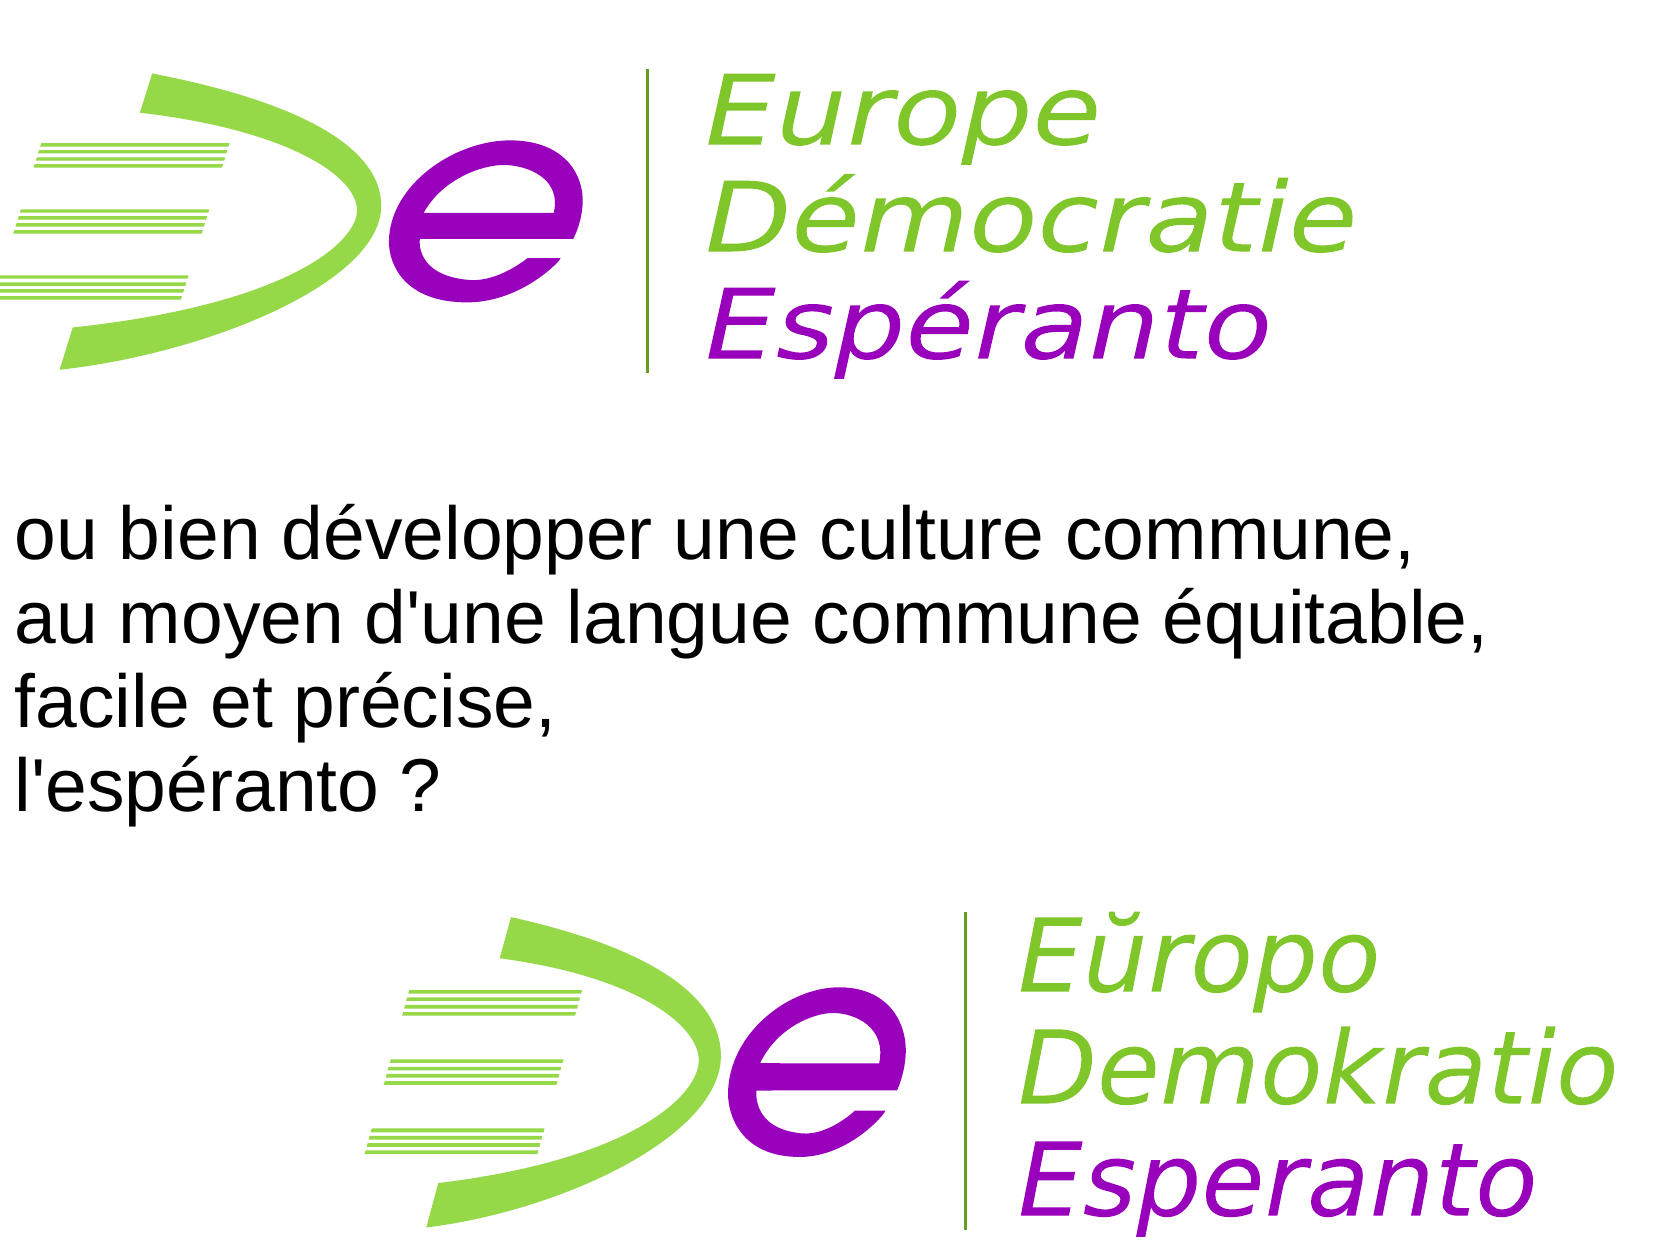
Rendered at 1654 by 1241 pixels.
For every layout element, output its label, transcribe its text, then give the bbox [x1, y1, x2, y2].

picture [364, 835, 1654, 1241]
text_box ou bien développer une culture commune, au moyen d'une langue commune équitable, facile et précise, l'espéranto ? [0, 484, 1606, 938]
picture [0, 68, 1355, 381]
